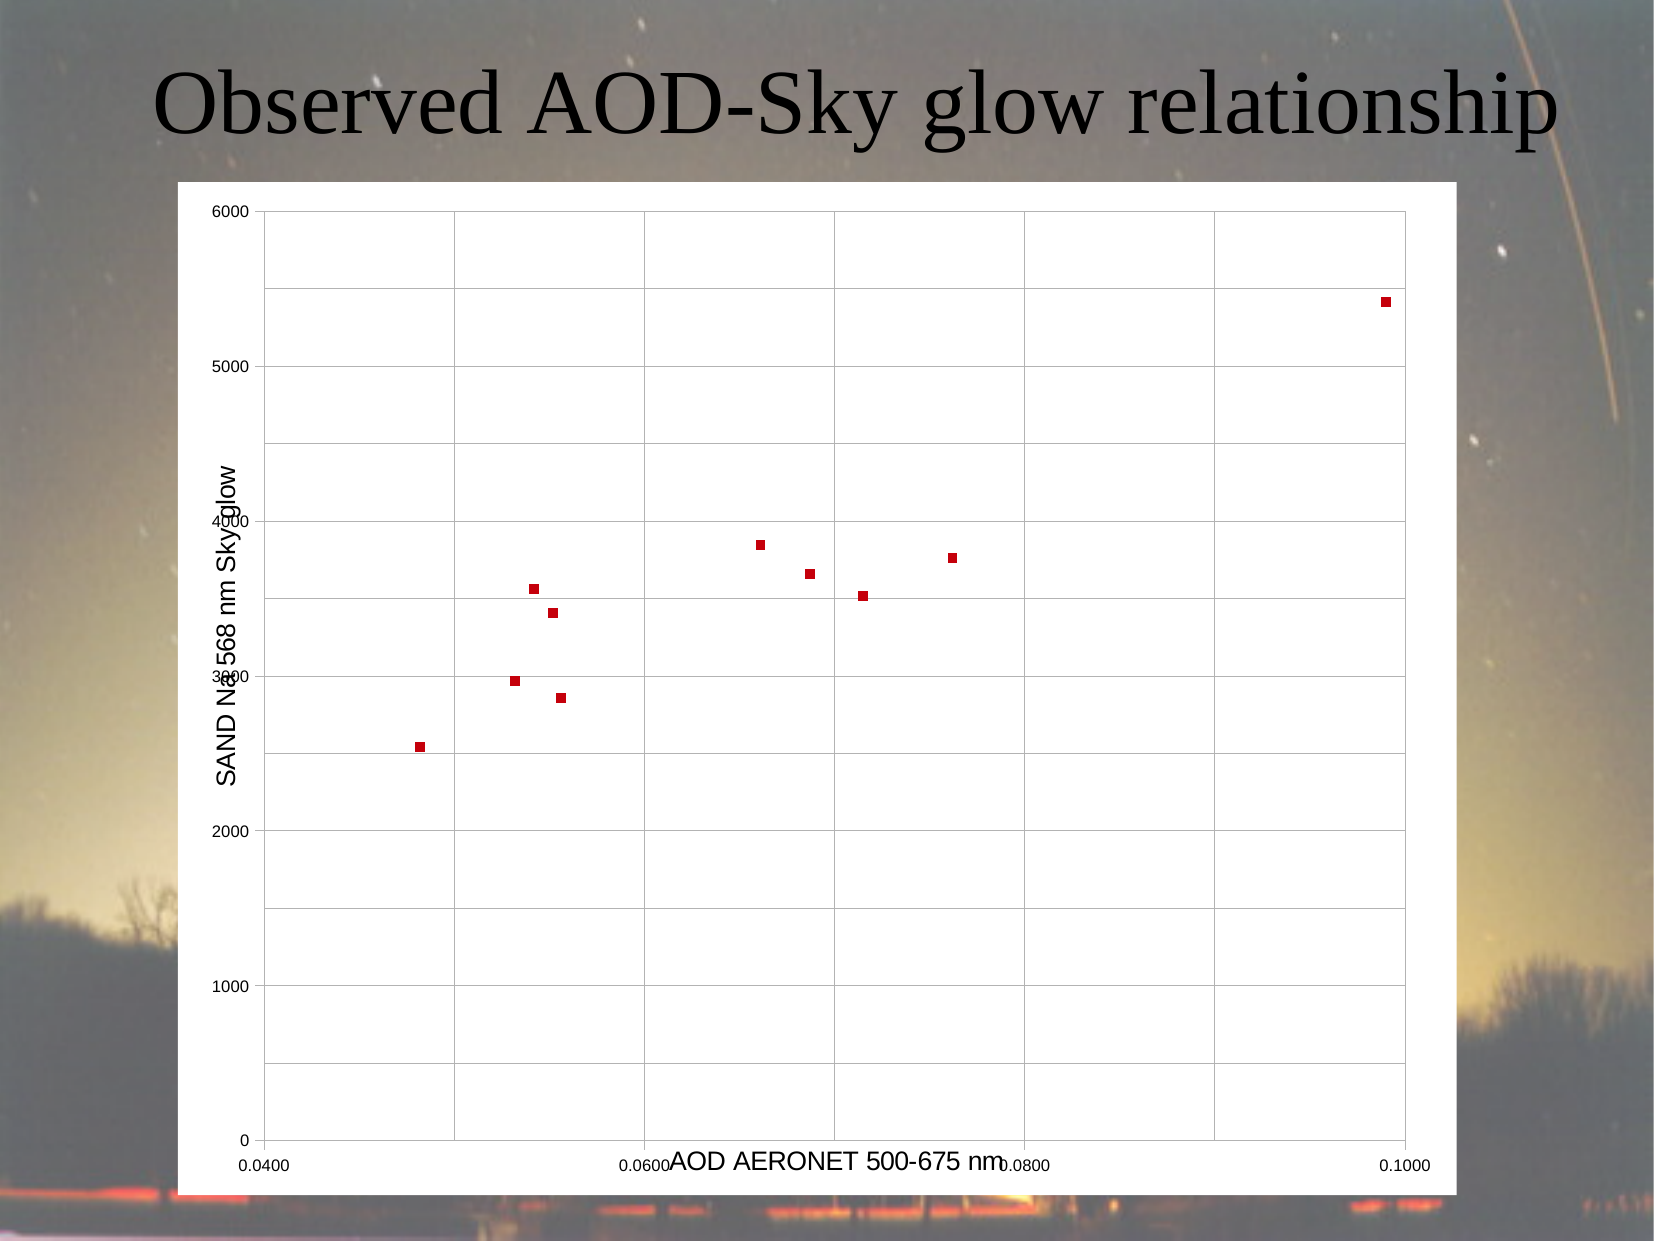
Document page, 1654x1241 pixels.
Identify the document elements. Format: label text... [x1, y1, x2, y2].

text_box Observed AOD-Sky glow relationship [91, 0, 1624, 204]
chart [177, 204, 1457, 1196]
